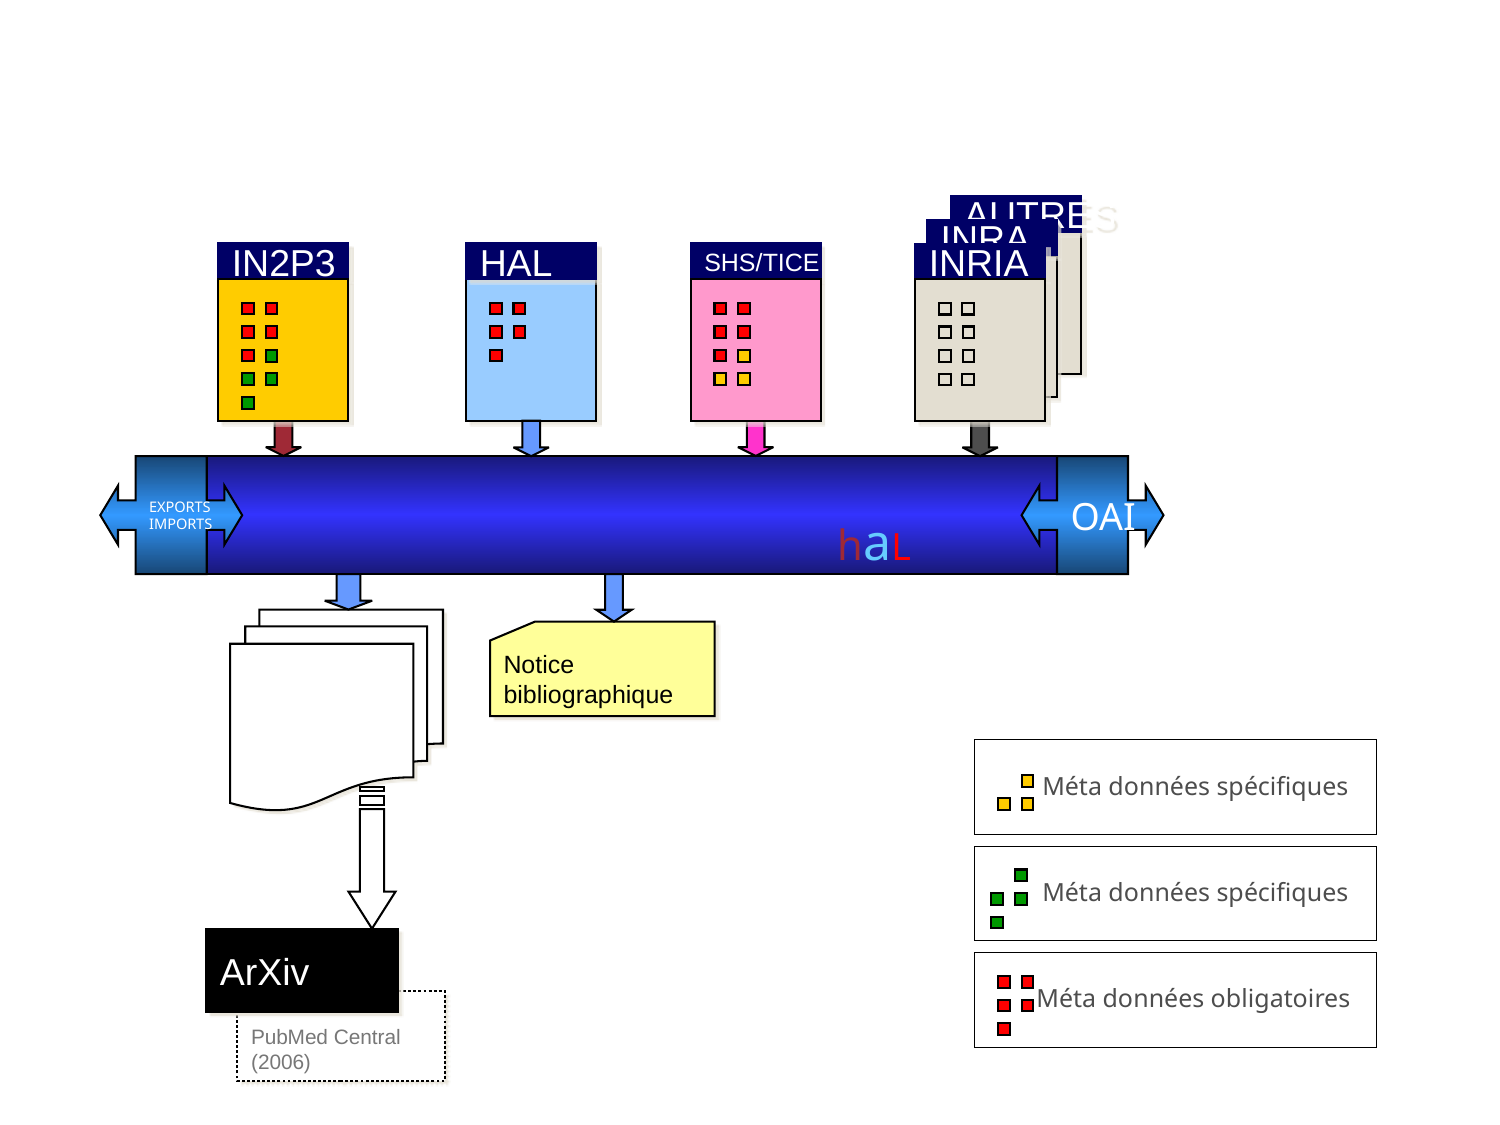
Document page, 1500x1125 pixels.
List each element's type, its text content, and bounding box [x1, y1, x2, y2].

text_box [207, 232, 1081, 622]
text_box EXPORTS IMPORTS [100, 456, 243, 575]
text_box [998, 798, 1010, 811]
text_box AUTRES [1046, 205, 1060, 215]
text_box [1015, 892, 1027, 905]
text_box [998, 976, 1010, 988]
text_box [1021, 798, 1034, 811]
text_box INRA [985, 229, 999, 239]
text_box INRA [957, 231, 965, 243]
text_box Méta données spécifiques [1028, 869, 1363, 914]
text_box OAI [1021, 456, 1164, 575]
text_box ArXiv [206, 928, 399, 1013]
text_box IN2P3 [218, 243, 349, 278]
text_box Méta données obligatoires [1022, 976, 1365, 1020]
text_box [1021, 774, 1028, 787]
text_box SHS/TICE [690, 243, 821, 278]
text_box [348, 809, 396, 929]
text_box [360, 787, 384, 791]
text_box [998, 999, 1010, 1012]
text_box HAL [466, 243, 597, 279]
text_box INRA [927, 219, 1057, 256]
text_box PubMed Central (2006) [237, 991, 445, 1082]
text_box haL [824, 503, 925, 577]
text_box Texte intégral [230, 609, 443, 811]
text_box [360, 796, 384, 805]
text_box AUTRES [950, 196, 1081, 232]
text_box [991, 892, 1003, 905]
text_box [991, 916, 1003, 929]
text_box Méta données spécifiques [1028, 763, 1363, 807]
text_box INRIA [915, 243, 1046, 279]
text_box Notice bibliographique [490, 621, 715, 717]
text_box [1015, 869, 1027, 882]
text_box [998, 1023, 1010, 1035]
text_box INRA [1013, 229, 1022, 242]
